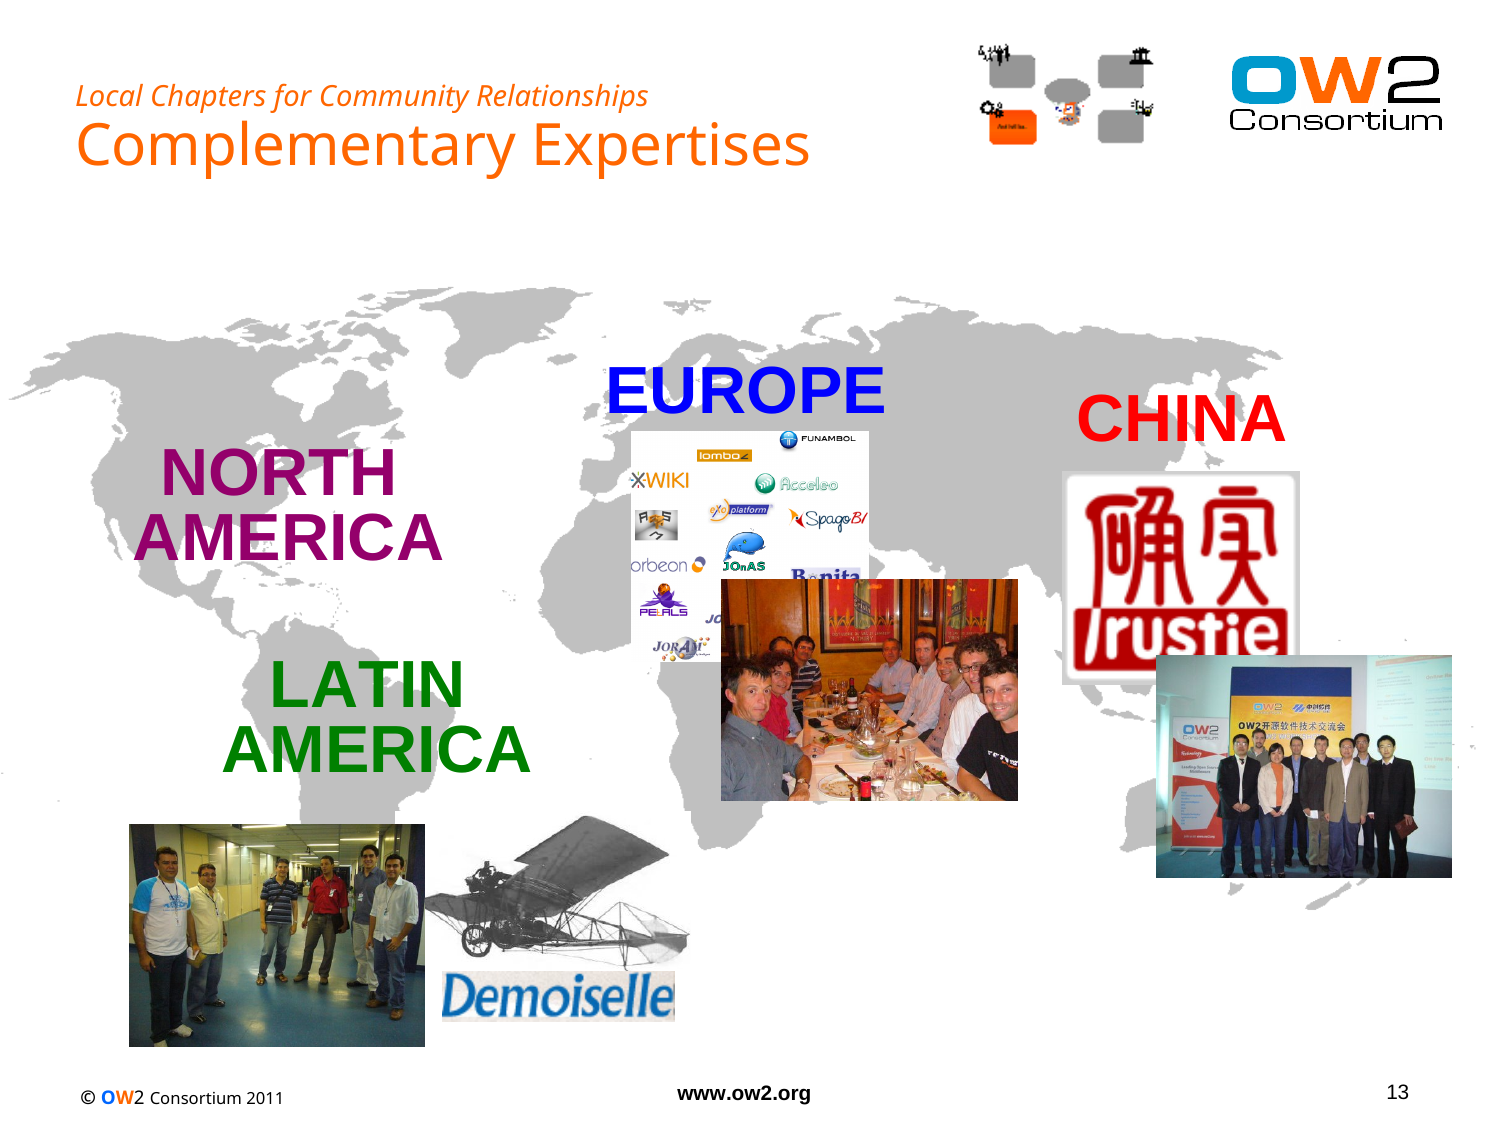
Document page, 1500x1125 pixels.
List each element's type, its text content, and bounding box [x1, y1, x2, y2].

picture [974, 38, 1155, 148]
picture [1224, 47, 1450, 134]
text_box NORTH AMERICA [118, 436, 460, 581]
picture [0, 212, 1500, 1047]
title Local Chapters for Community Relationships Complementary Expertises [75, 52, 1175, 207]
text_box EUROPE [590, 354, 902, 434]
text_box LATIN AMERICA [206, 648, 548, 793]
text_box CHINA [1061, 382, 1303, 463]
